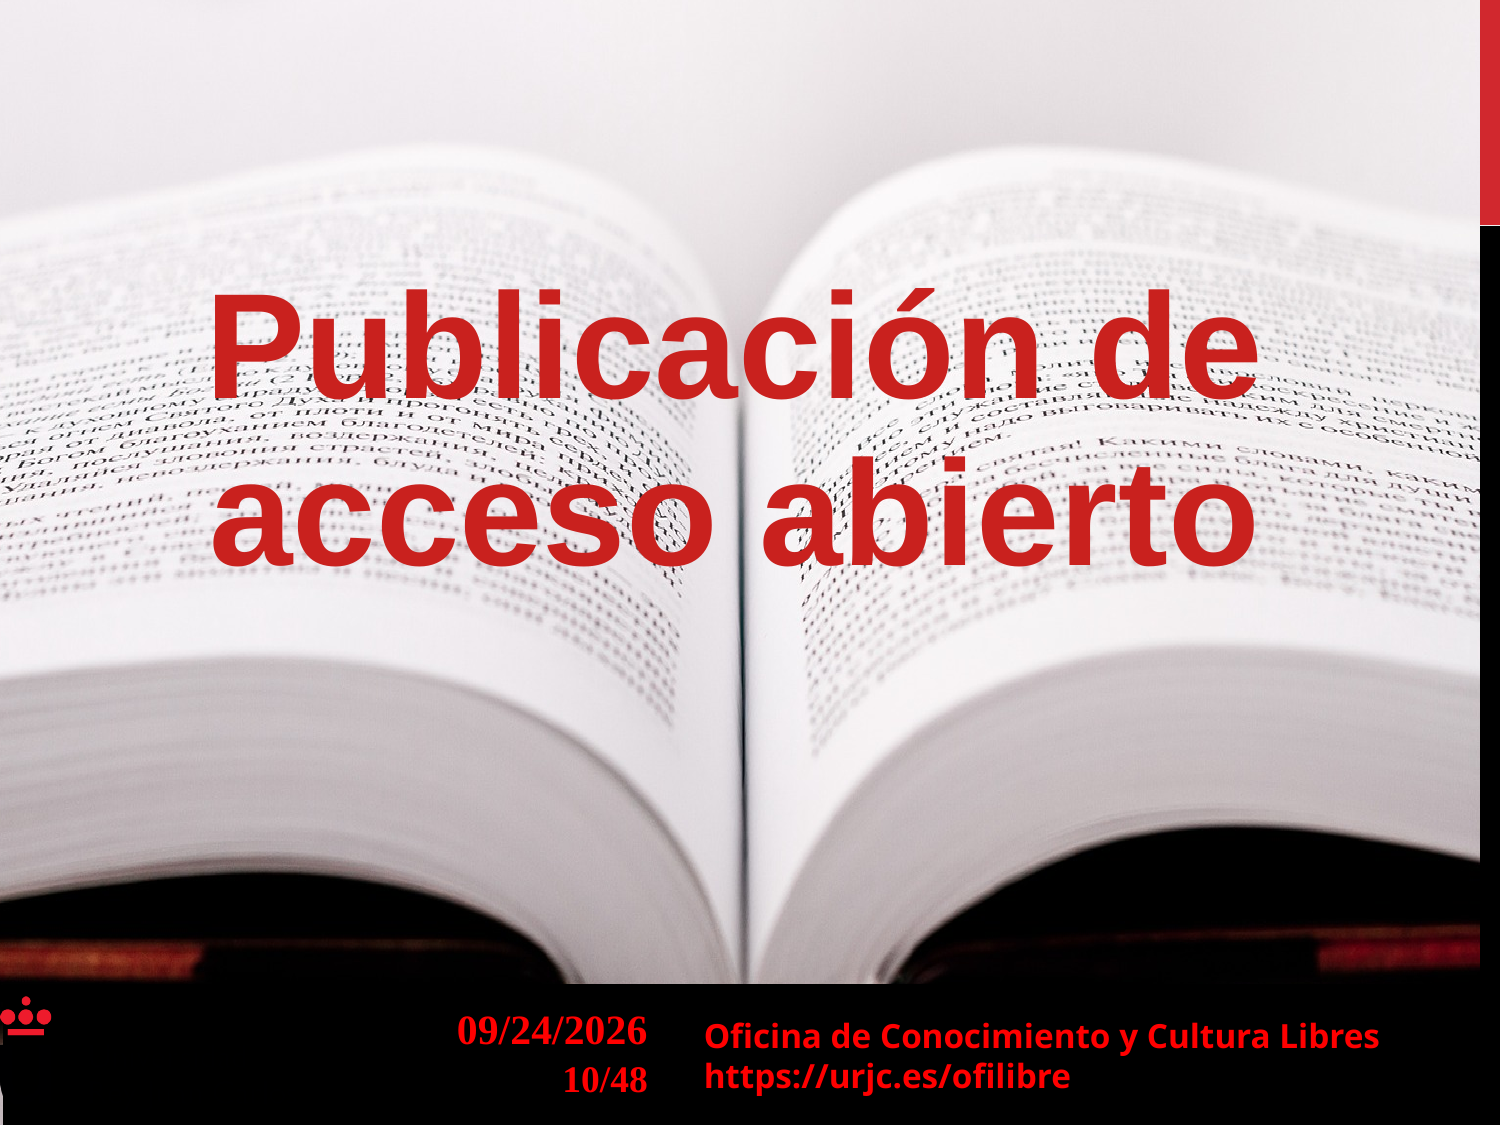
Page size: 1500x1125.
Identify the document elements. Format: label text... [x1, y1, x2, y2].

text_box Publicación de acceso abierto [120, 254, 1351, 605]
picture [0, 0, 1500, 1014]
title [75, 285, 1425, 661]
